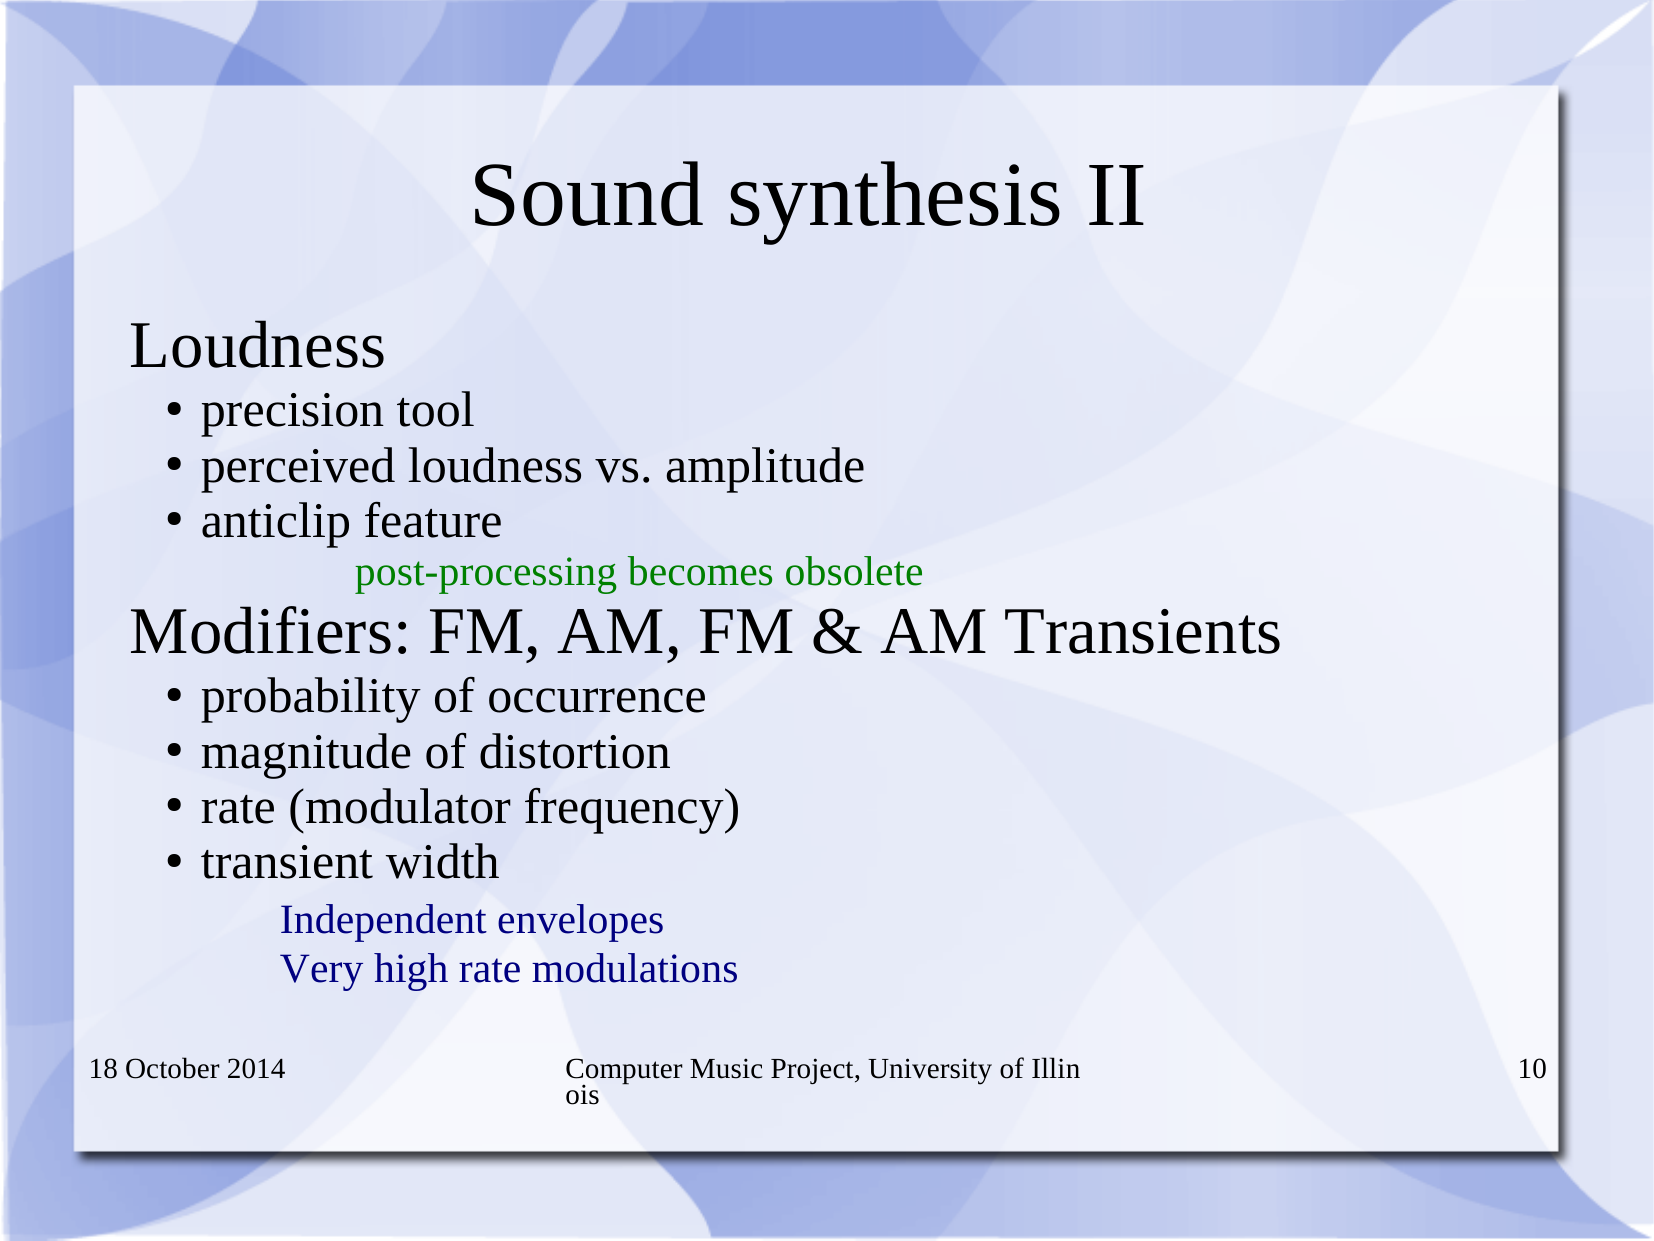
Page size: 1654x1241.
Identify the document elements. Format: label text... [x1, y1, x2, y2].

picture [0, 0, 1654, 1241]
title Sound synthesis II [82, 98, 1536, 291]
subtitle Loudness precision tool perceived loudness vs. amplitude anticlip feature post-processing becomes obsolete Modifiers: FM, AM, FM & AM Transients probability of occurrence magnitude of distortion rate (modulator frequency) transient width Independent envelopes Very high rate modulations [129, 308, 1489, 992]
